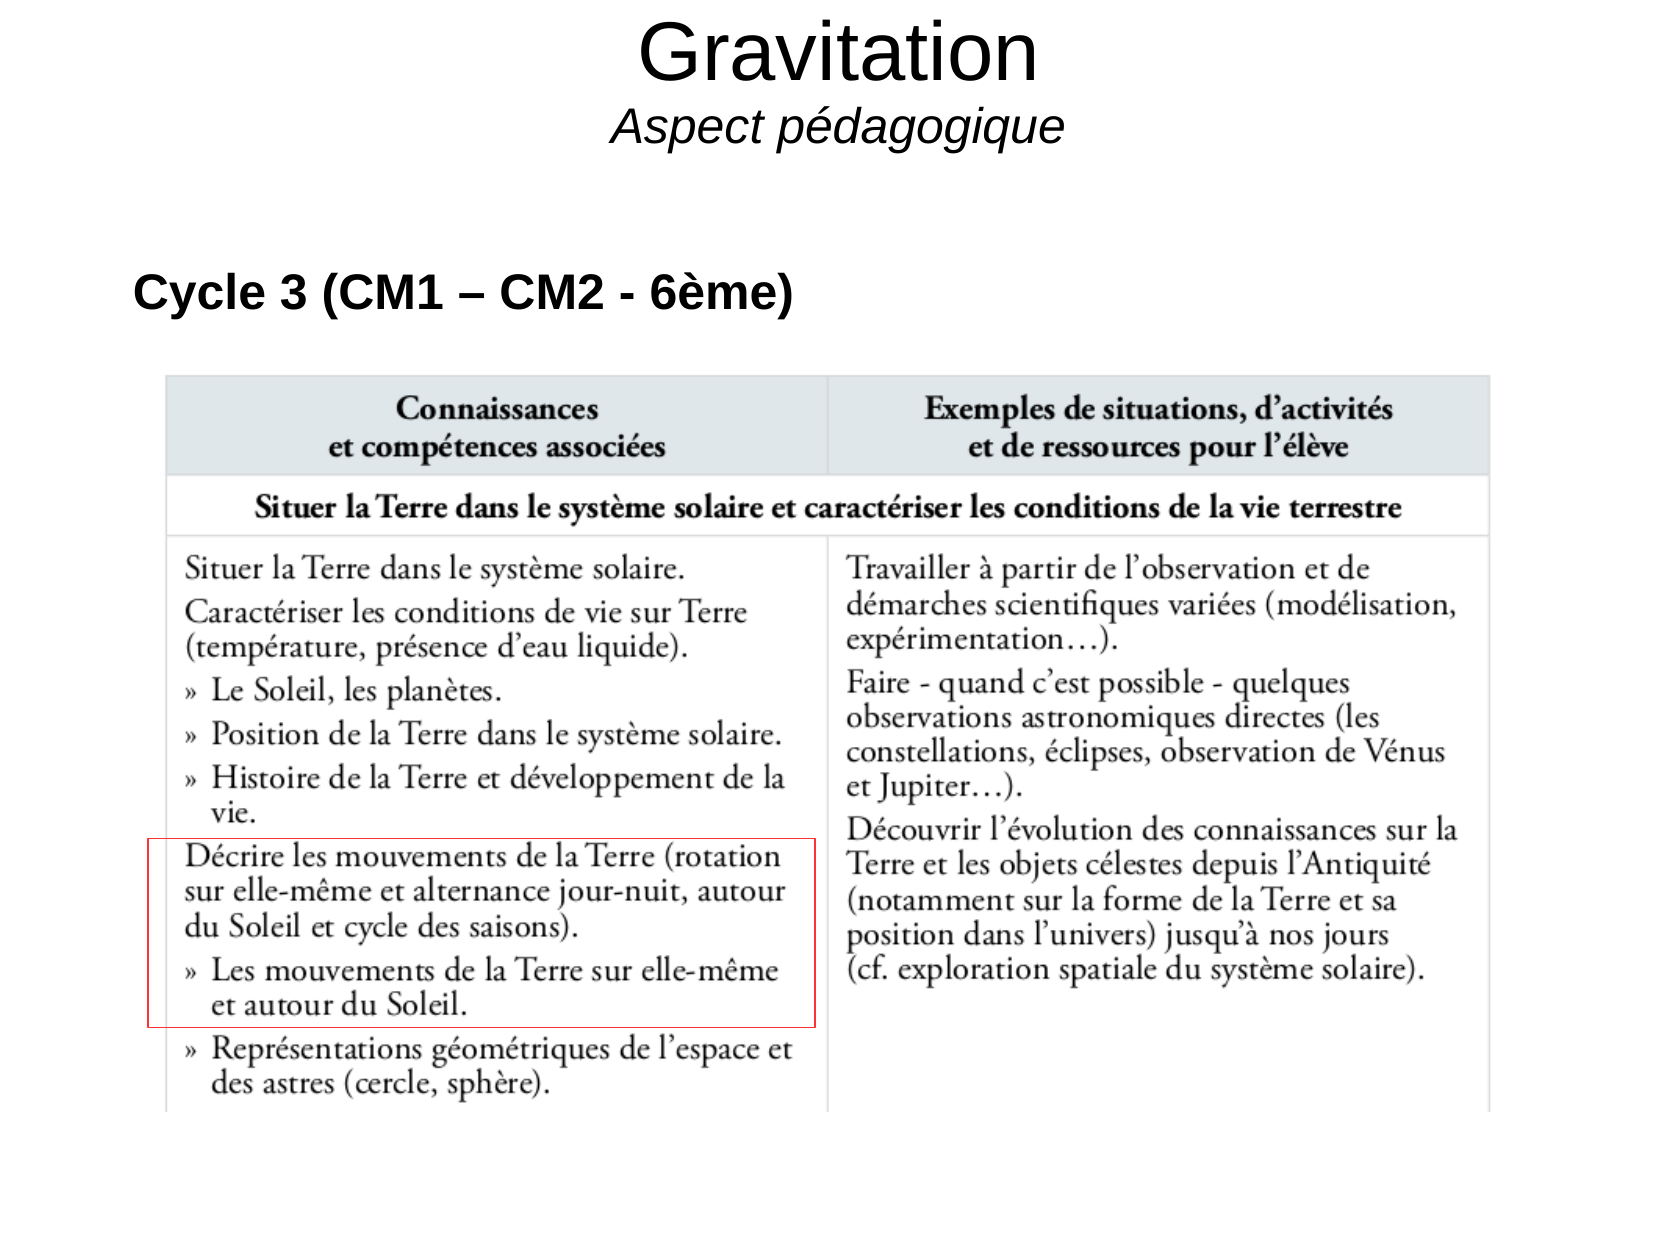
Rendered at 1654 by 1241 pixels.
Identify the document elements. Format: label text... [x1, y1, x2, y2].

text_box Cycle 3 (CM1 – CM2 - 6ème) [118, 256, 810, 329]
picture [149, 839, 814, 1027]
picture [147, 366, 1536, 1112]
title Gravitation Aspect pédagogique [94, 0, 1583, 184]
